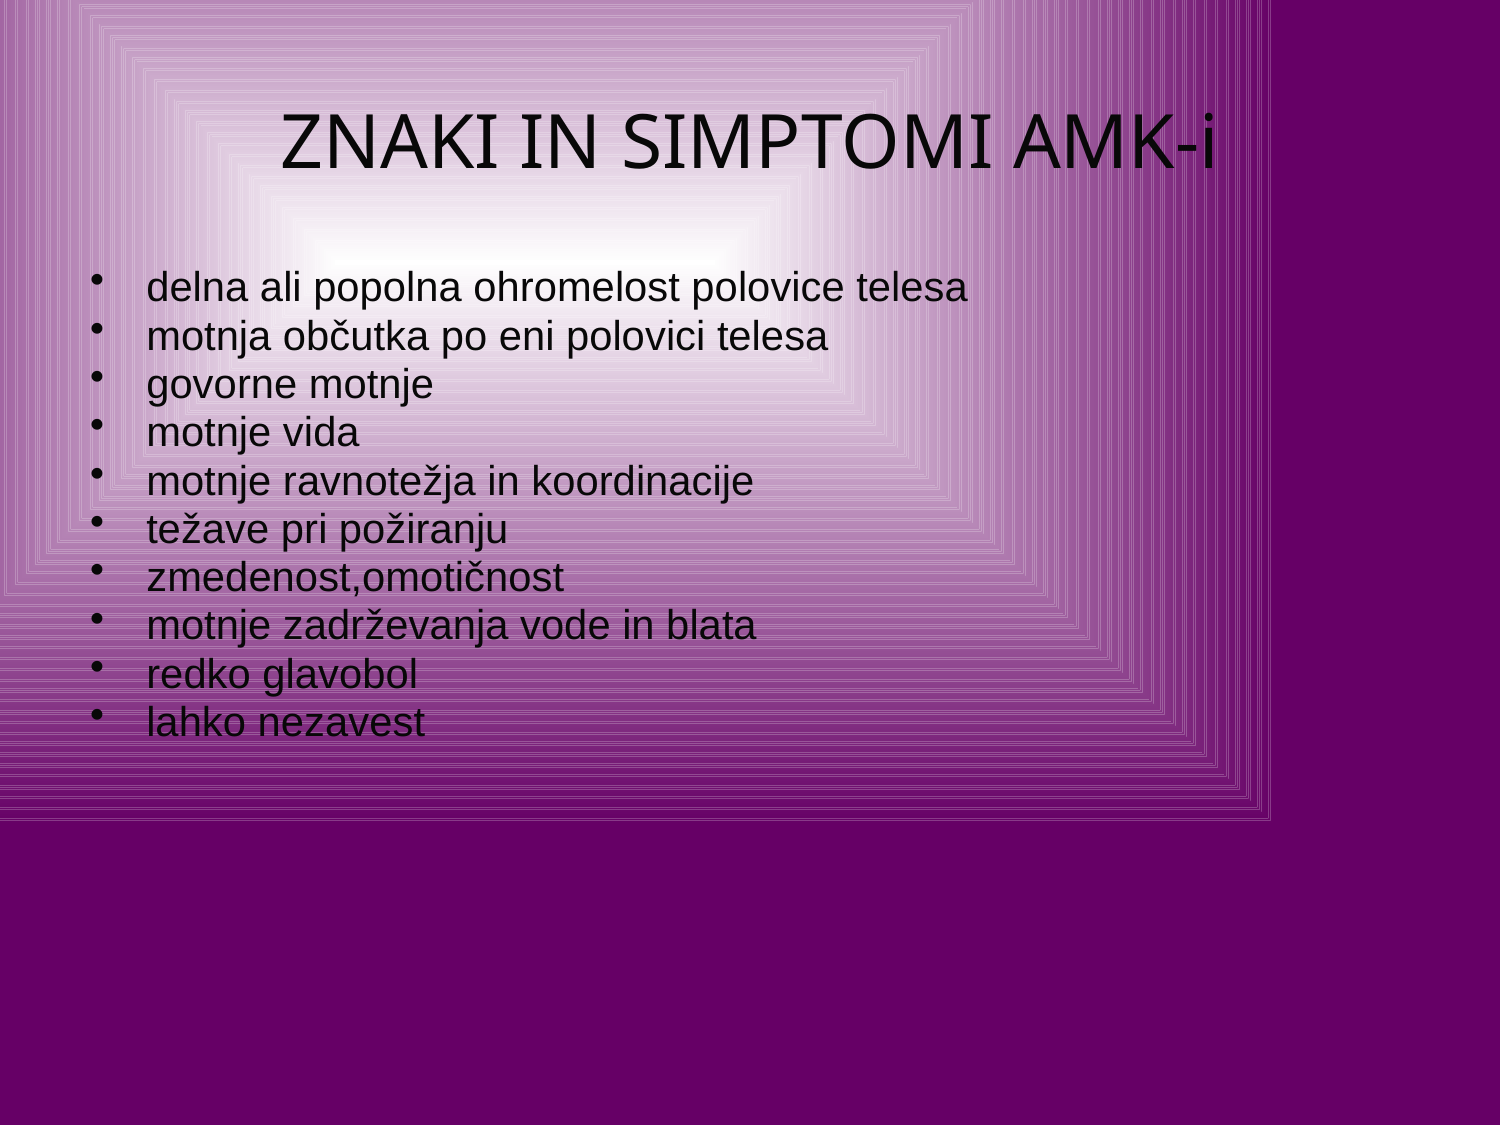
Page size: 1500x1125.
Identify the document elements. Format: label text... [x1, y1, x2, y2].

list delna ali popolna ohromelost polovice telesa motnja občutka po eni polovici telesa govorne motnje motnje vida motnje ravnotežja in koordinacije težave pri požiranju zmedenost,omotičnost motnje zadrževanja vode in blata redko glavobol lahko nezavest [75, 262, 1425, 1005]
title ZNAKI IN SIMPTOMI AMK-i [75, 45, 1425, 233]
